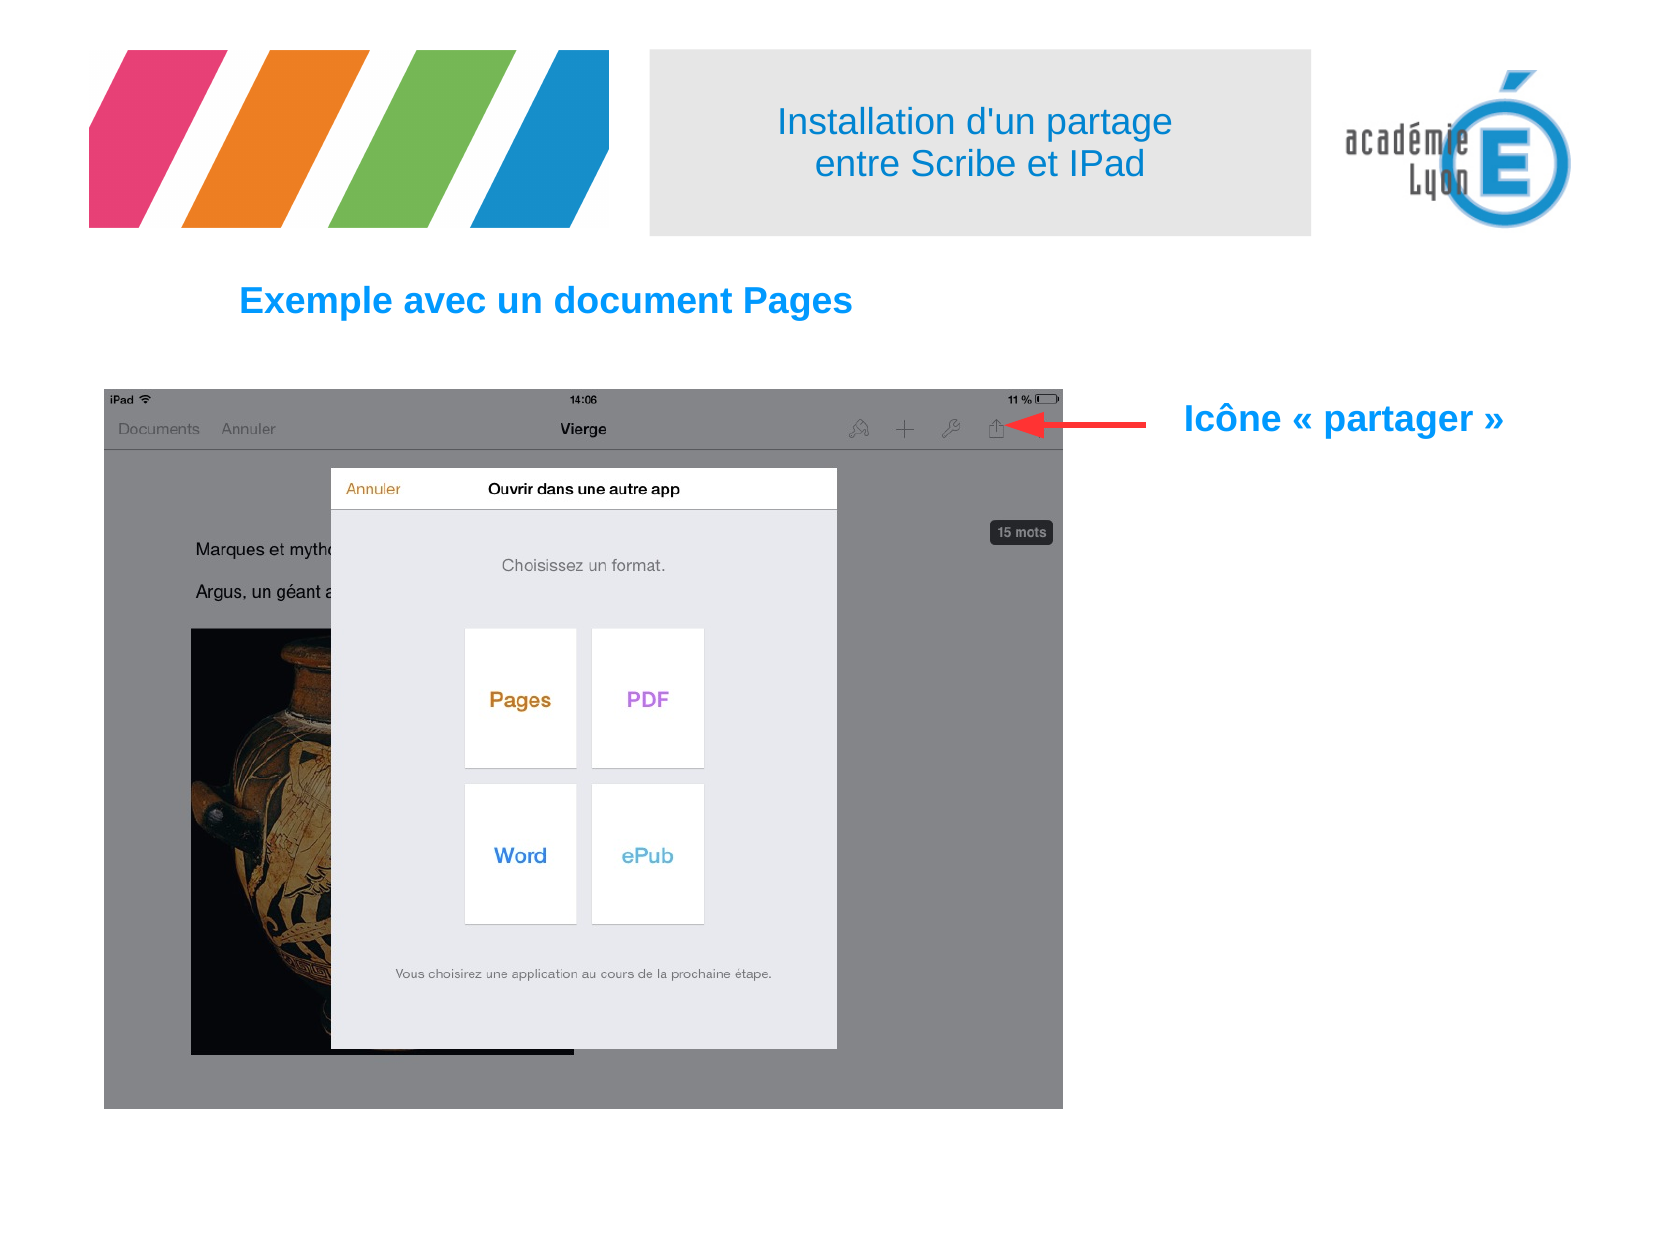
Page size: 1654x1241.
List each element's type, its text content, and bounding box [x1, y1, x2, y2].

picture [104, 389, 1063, 1109]
picture [89, 50, 609, 228]
text_box Icône « partager » [1169, 389, 1520, 448]
title Installation d'un partage entre Scribe et IPad [649, 49, 1312, 237]
picture [1338, 70, 1571, 233]
text_box Exemple avec un document Pages [224, 271, 868, 330]
